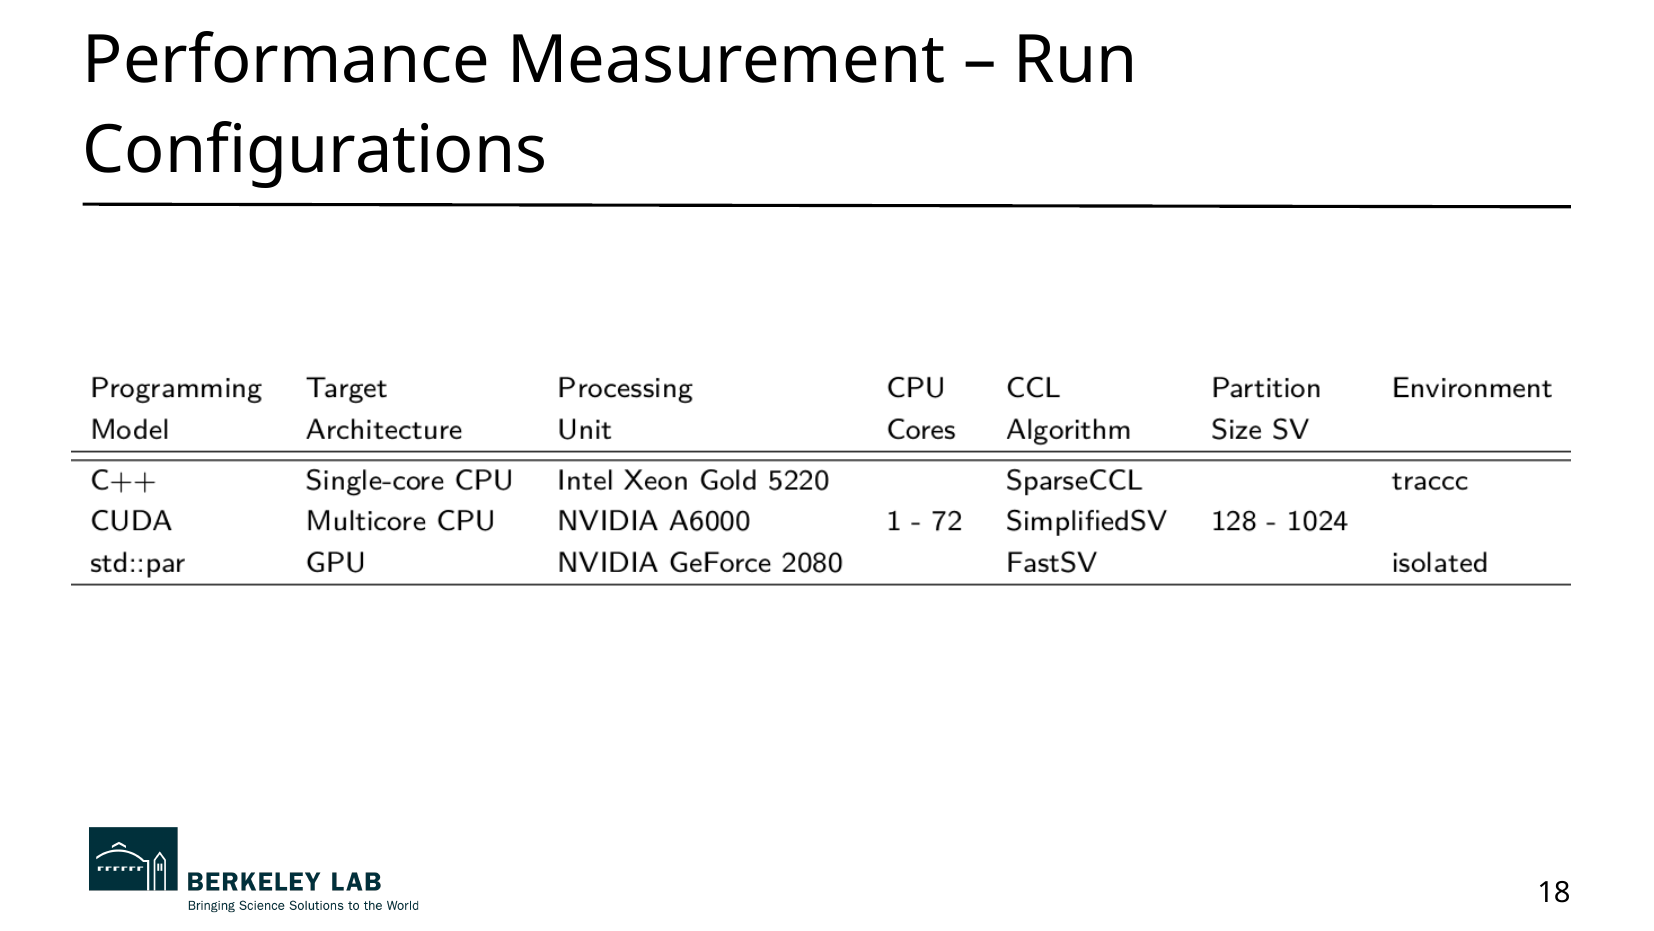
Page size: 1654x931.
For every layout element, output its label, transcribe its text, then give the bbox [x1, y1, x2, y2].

title Performance Measurement – Run Configurations [82, 37, 1571, 193]
picture [71, 369, 1571, 590]
picture [71, 809, 436, 930]
